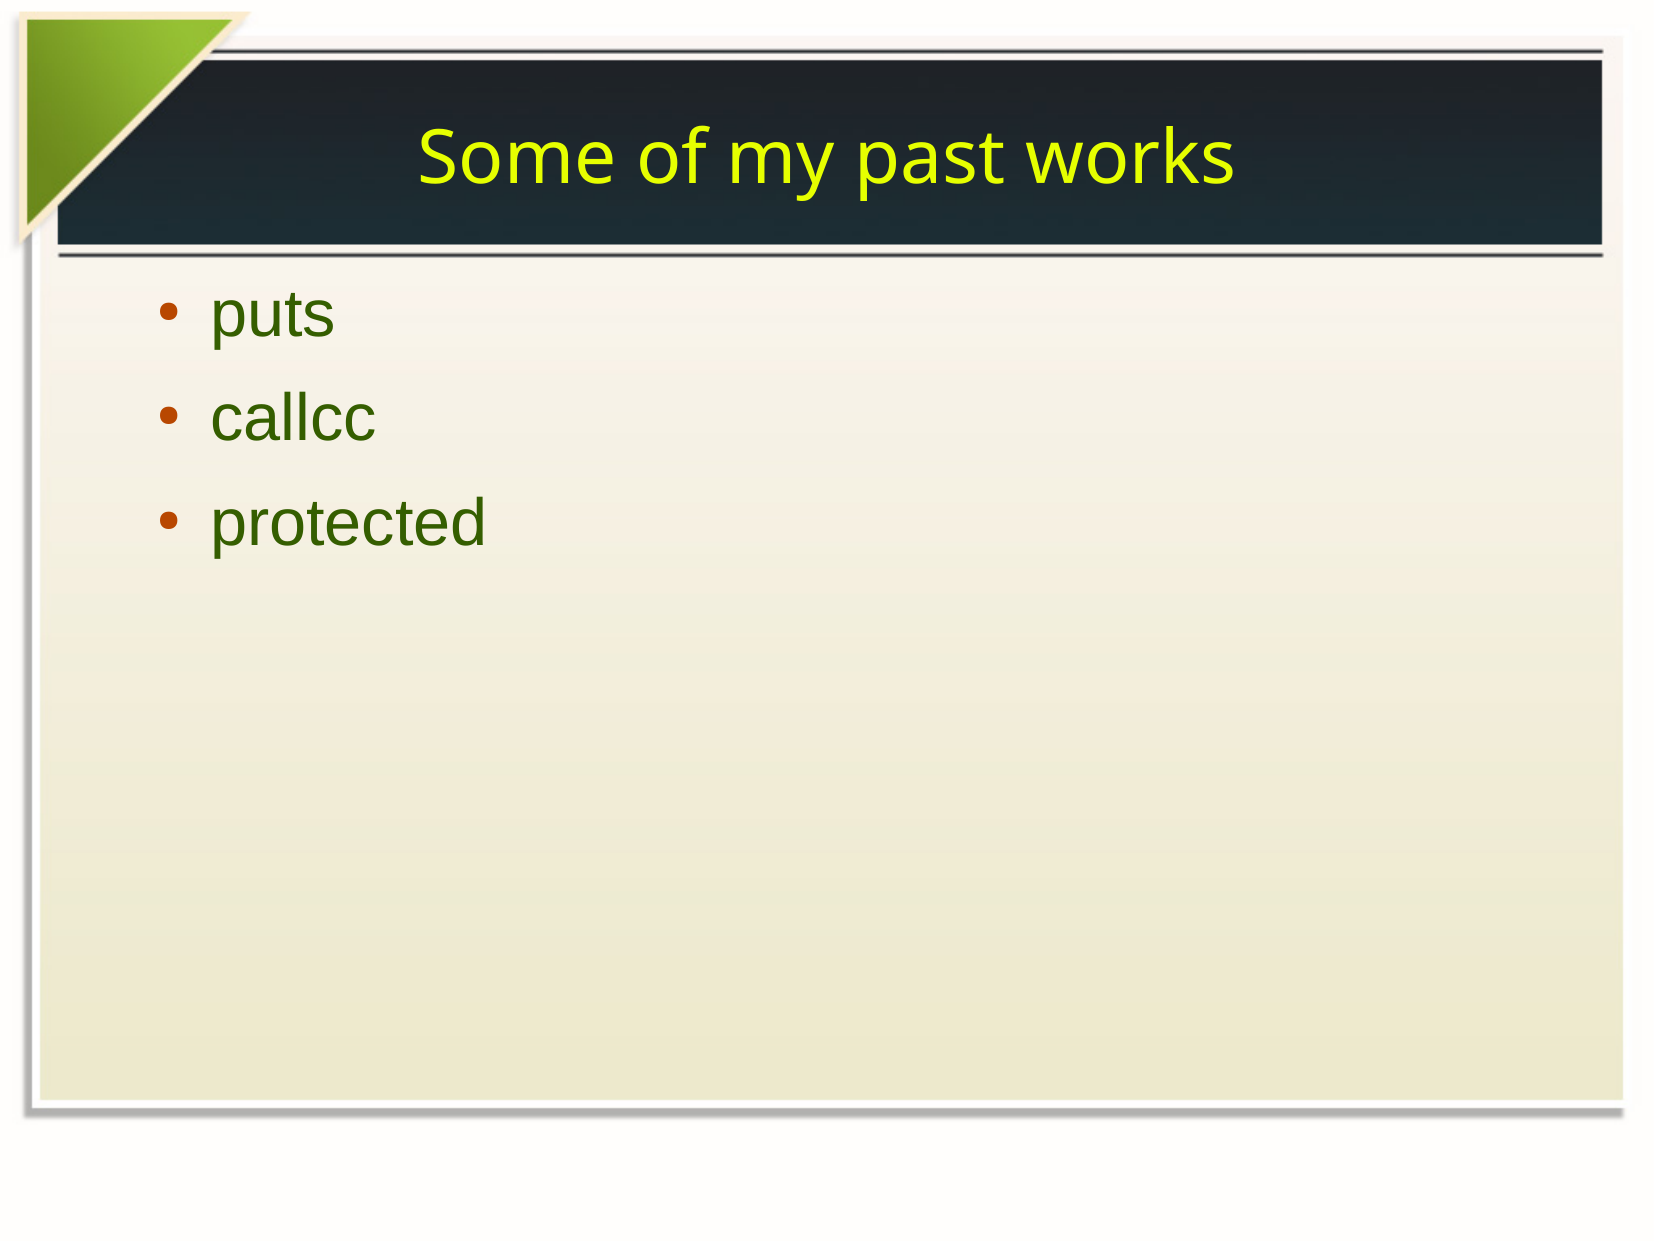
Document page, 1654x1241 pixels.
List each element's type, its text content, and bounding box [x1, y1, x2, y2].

picture [0, 0, 1654, 1241]
list puts callcc protected [121, 276, 1534, 1087]
title Some of my past works [121, 73, 1534, 237]
